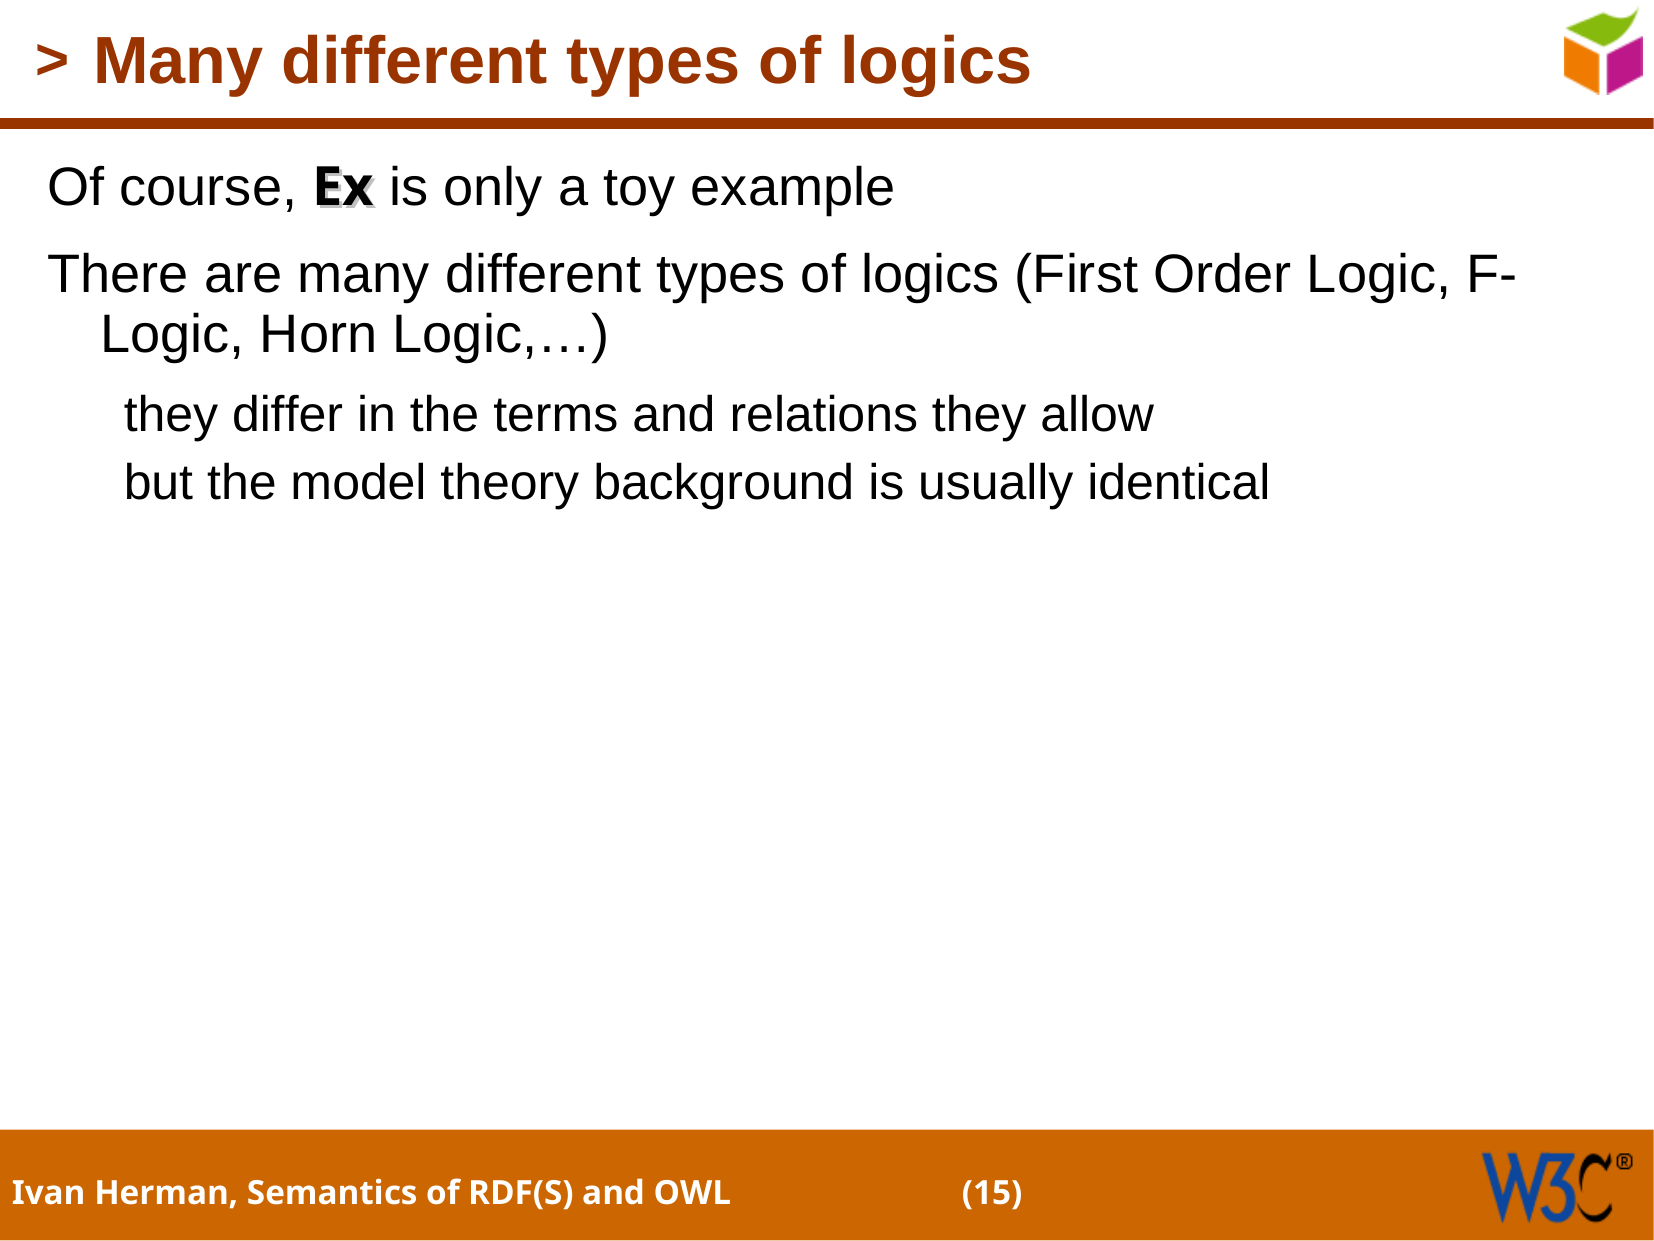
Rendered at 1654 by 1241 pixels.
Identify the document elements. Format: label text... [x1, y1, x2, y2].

title Many different types of logics [93, 7, 1493, 111]
picture [1564, 5, 1643, 95]
picture [1477, 1149, 1639, 1228]
list Of course, Ex is only a toy example There are many different types of logics (First Order Logic, F-Logic, Horn Logic,…) they differ in the terms and relations they allow but the model theory background is usually identical [29, 147, 1624, 1119]
